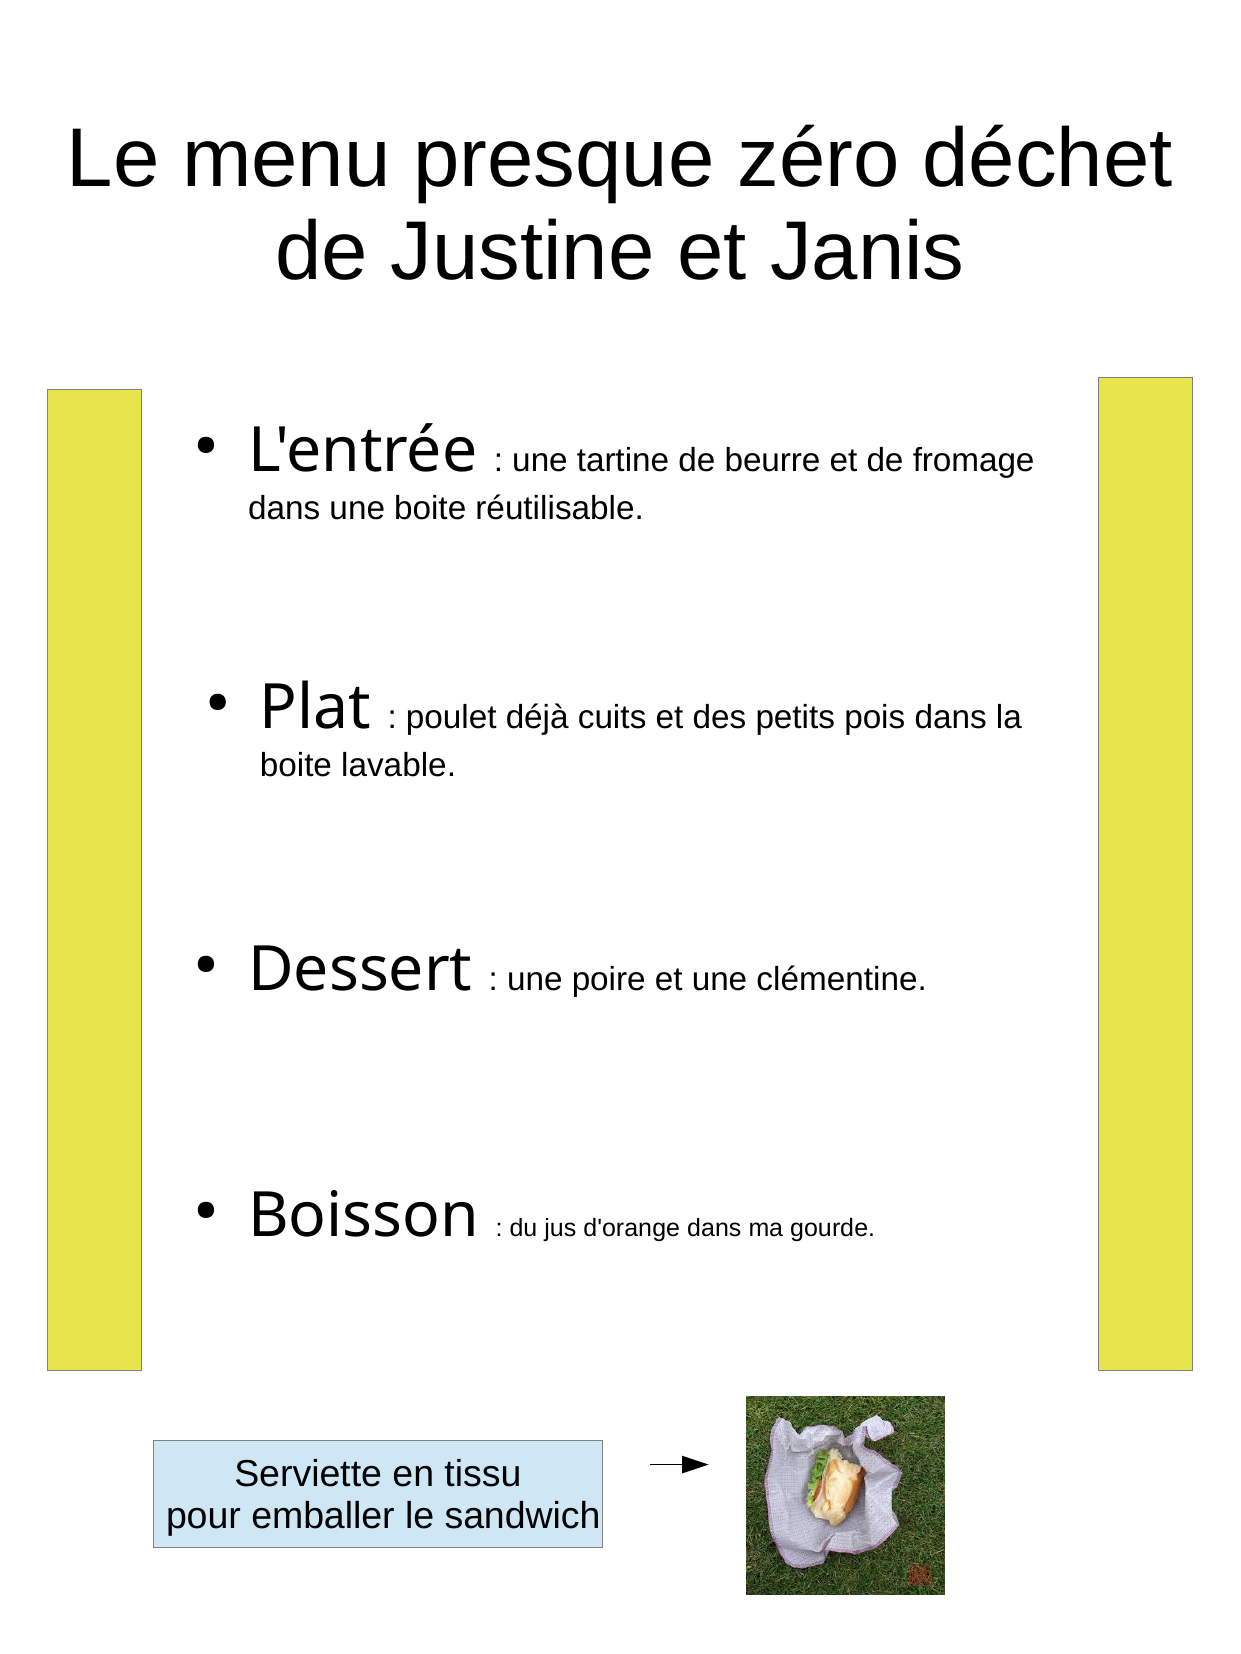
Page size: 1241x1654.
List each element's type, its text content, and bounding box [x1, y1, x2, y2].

text_box [1098, 377, 1193, 1371]
list L'entrée : une tartine de beurre et de fromage dans une boite réutilisable. [177, 404, 1087, 603]
list Plat : poulet déjà cuits et des petits pois dans la boite lavable. [188, 661, 1098, 860]
text_box Serviette en tissu pour emballer le sandwich [153, 1440, 603, 1548]
title Le menu presque zéro déchet de Justine et Janis [62, 65, 1179, 342]
picture [746, 1396, 945, 1595]
text_box [47, 389, 142, 1371]
list Boisson : du jus d'orange dans ma gourde. [177, 1169, 1087, 1368]
list Dessert : une poire et une clémentine. [177, 923, 1087, 1123]
